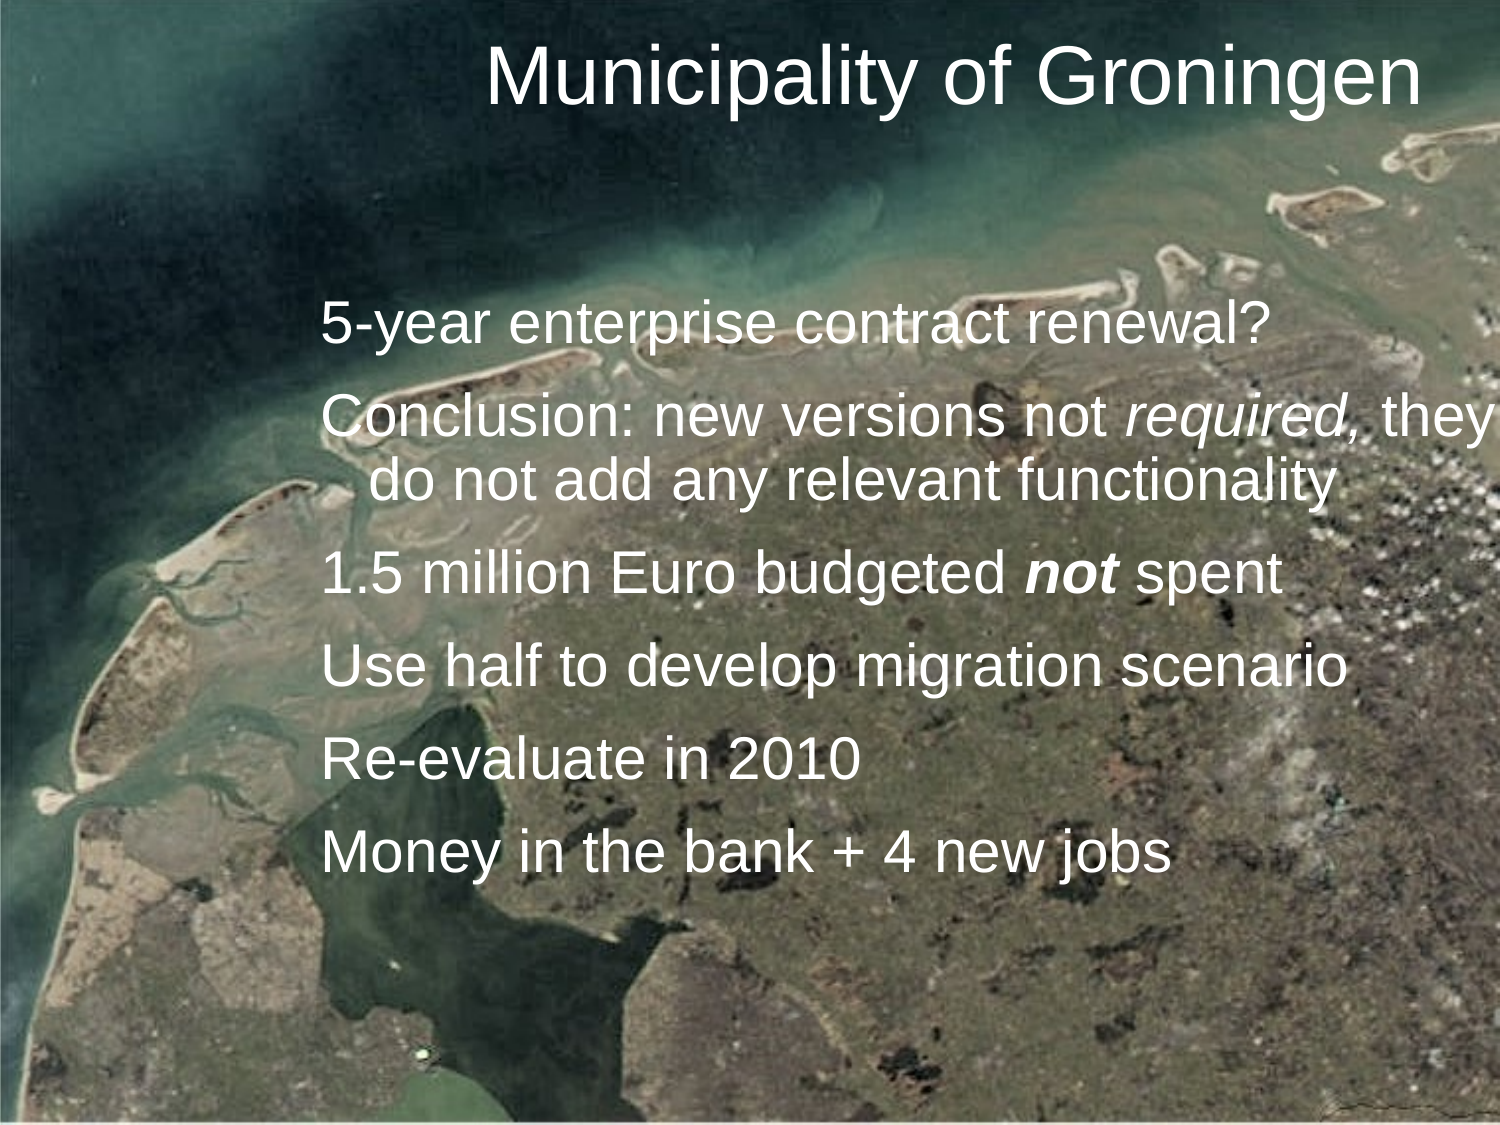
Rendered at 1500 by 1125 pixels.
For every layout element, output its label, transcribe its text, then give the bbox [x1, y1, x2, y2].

title Municipality of Groningen [284, 3, 1496, 154]
picture [0, 0, 1500, 1125]
list 5-year enterprise contract renewal? Conclusion: new versions not required, they do not add any relevant functionality 1.5 million Euro budgeted not spent Use half to develop migration scenario Re-evaluate in 2010 Money in the bank + 4 new jobs [304, 292, 1498, 1019]
